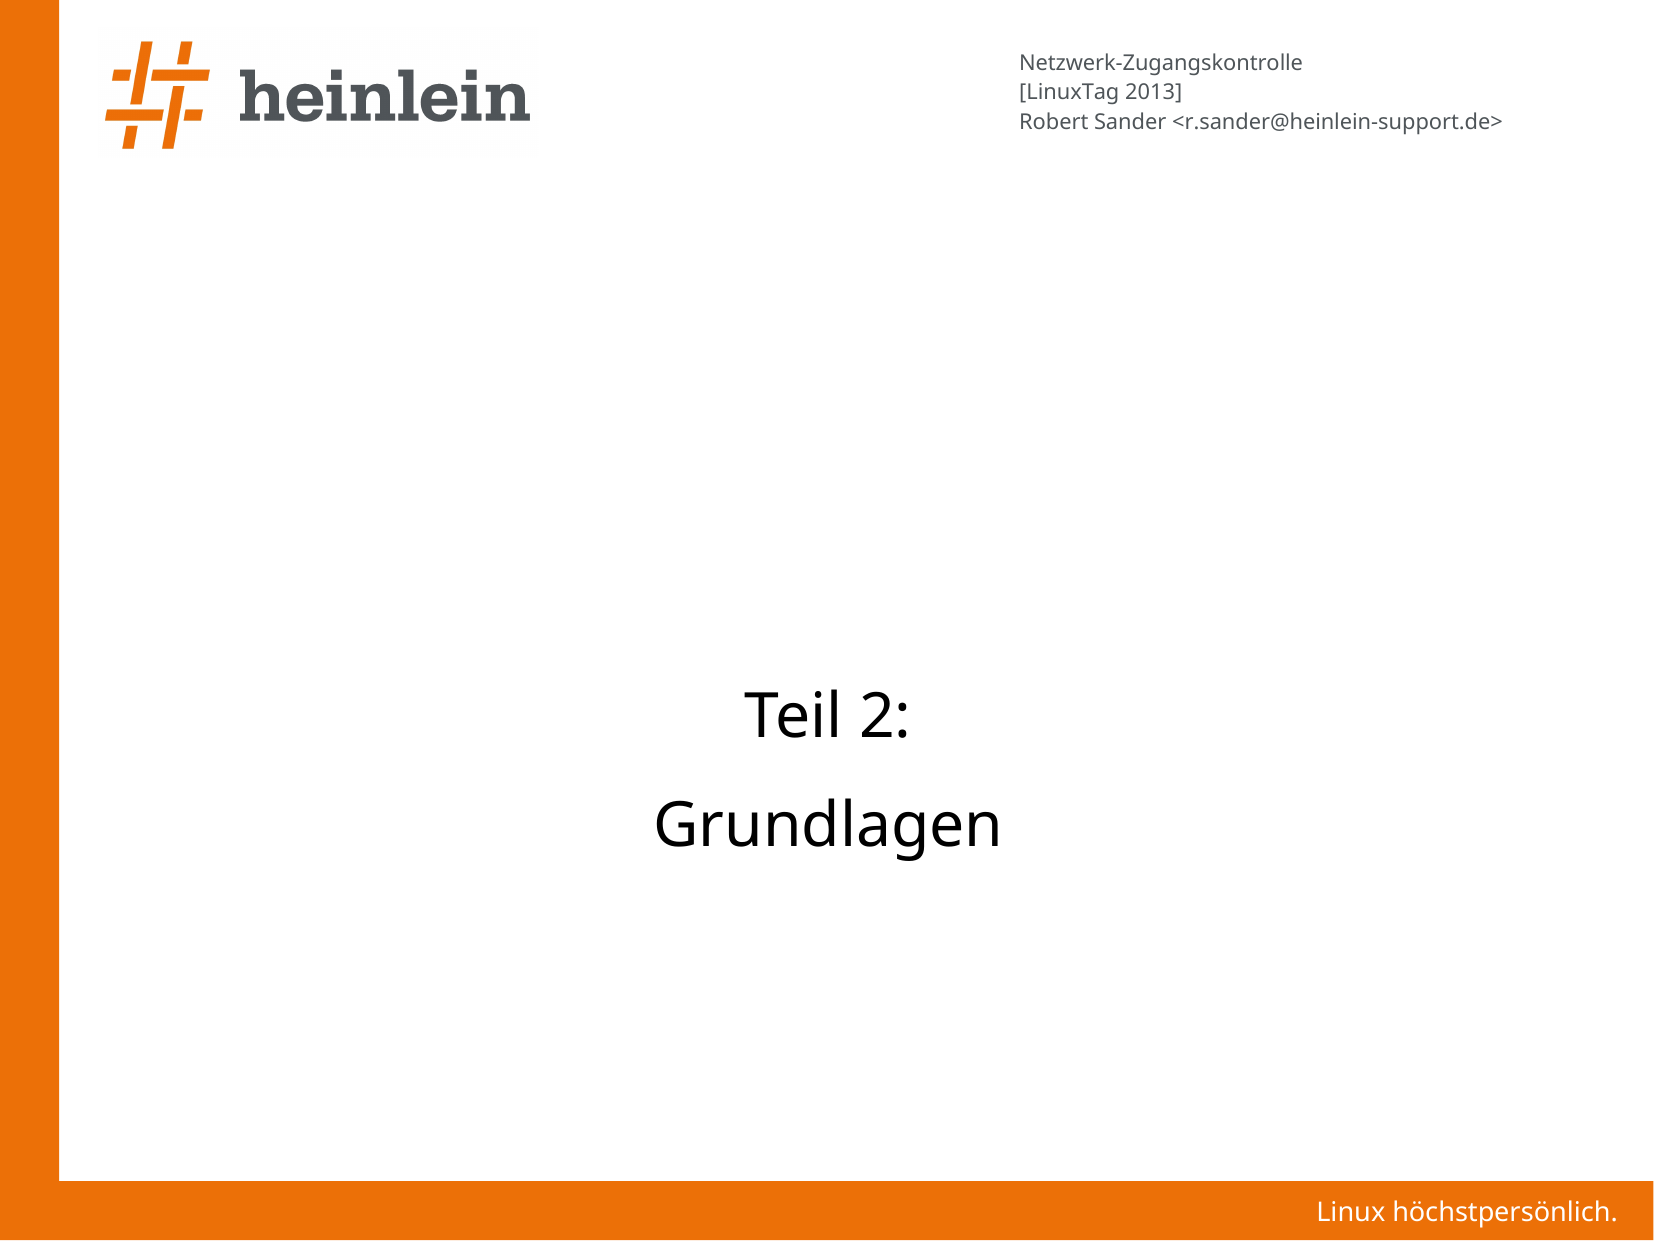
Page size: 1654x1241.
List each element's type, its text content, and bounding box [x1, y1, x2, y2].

picture [98, 27, 539, 158]
list Teil 2: Grundlagen [119, 472, 1538, 1063]
